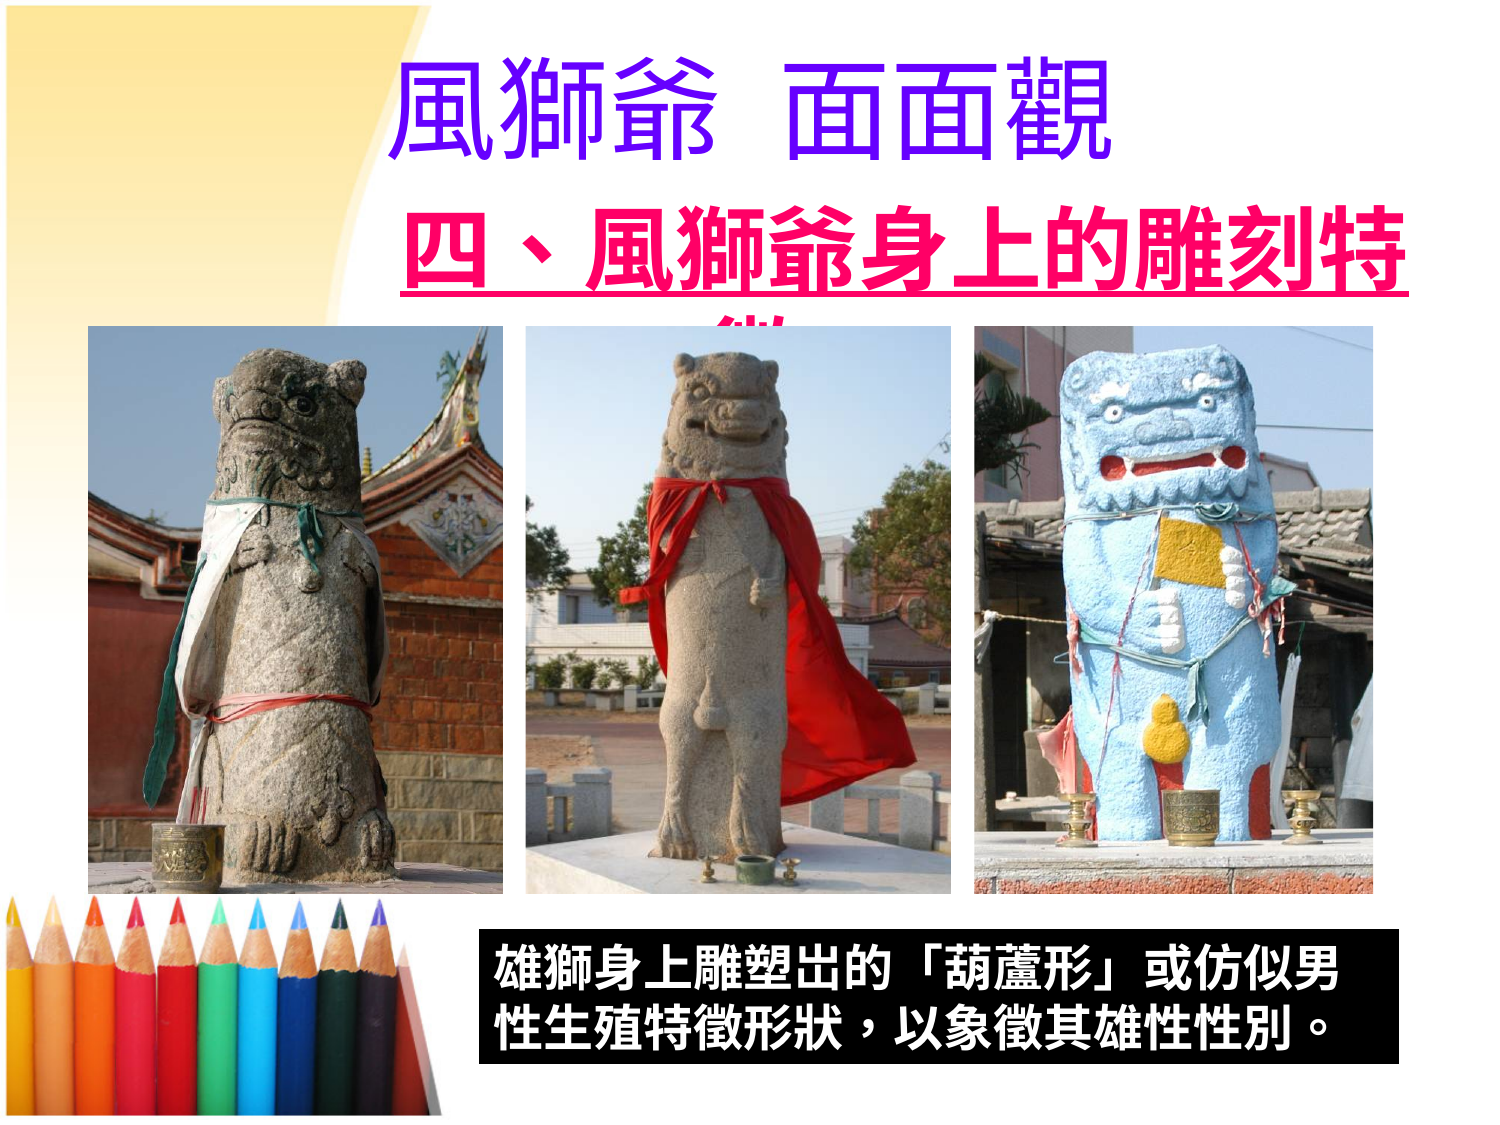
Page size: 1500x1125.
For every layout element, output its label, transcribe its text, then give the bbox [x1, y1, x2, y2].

picture [0, 0, 1500, 1120]
list 四、風獅爺身上的雕刻特徵 [76, 184, 1471, 1024]
title 風獅爺 面面觀 [75, 19, 1426, 194]
text_box 雄獅身上雕塑岀的「葫蘆形」或仿似男性生殖特徵形狀，以象徵其雄性性別。 [478, 928, 1400, 1066]
